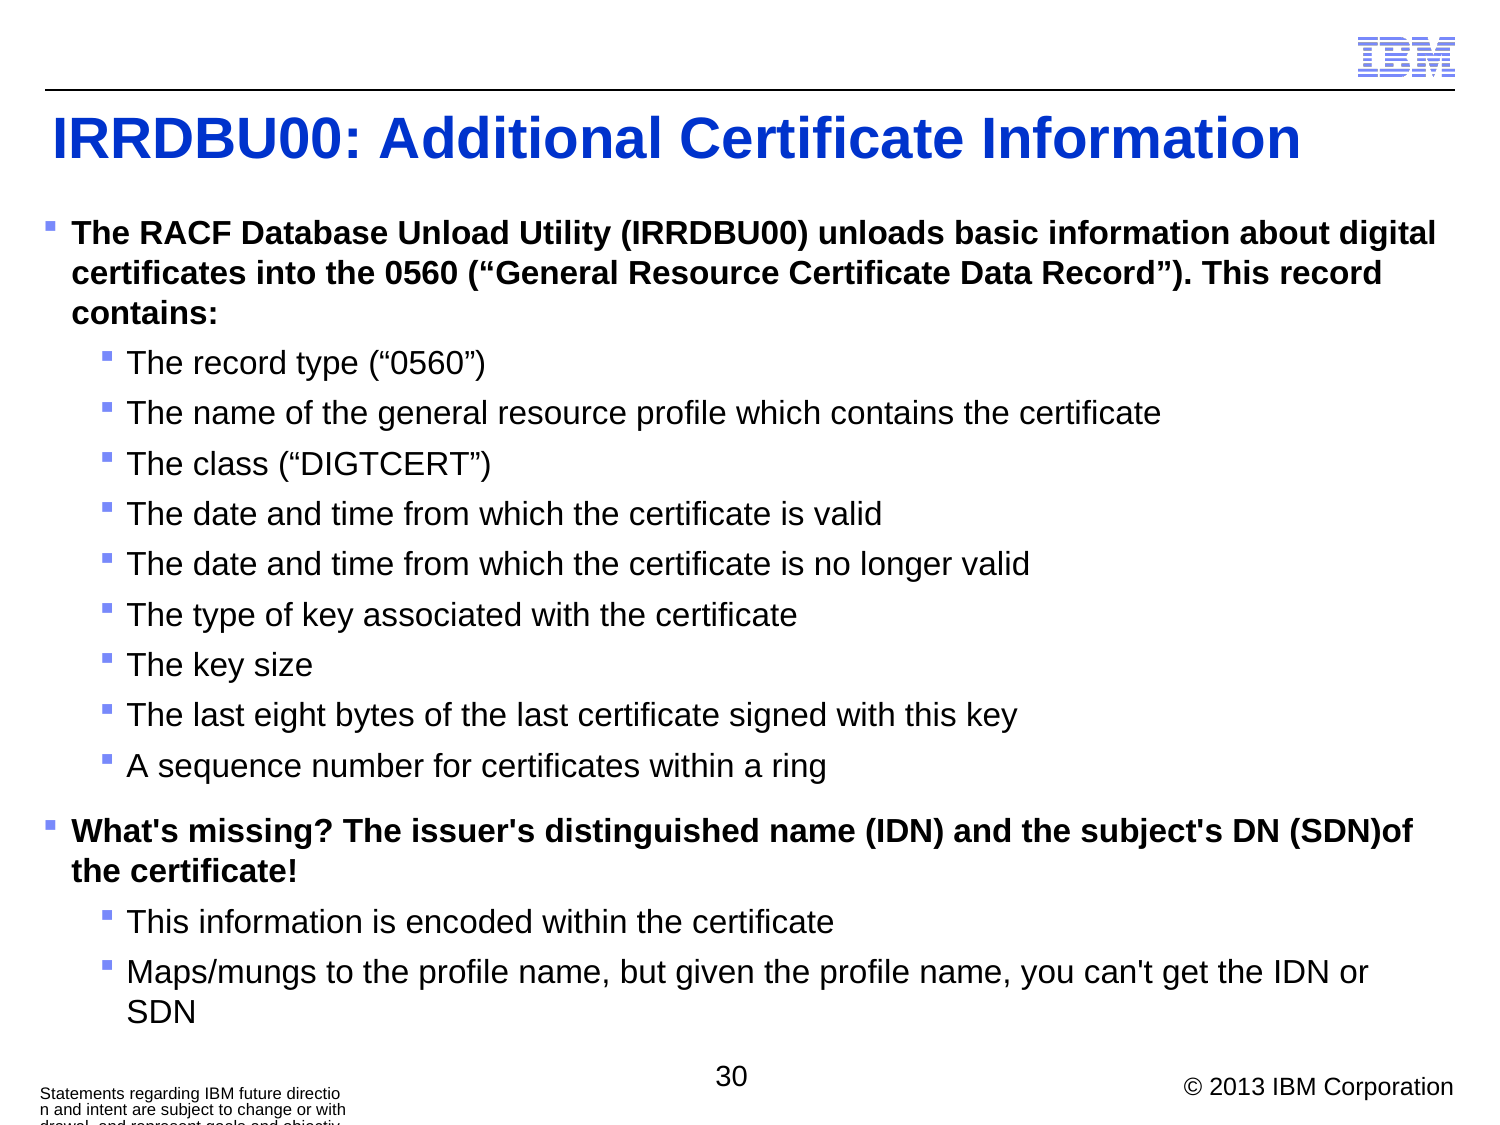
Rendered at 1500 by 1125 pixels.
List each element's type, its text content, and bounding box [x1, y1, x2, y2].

picture [1358, 37, 1455, 75]
title IRRDBU00: Additional Certificate Information [37, 75, 1463, 196]
list The RACF Database Unload Utility (IRRDBU00) unloads basic information about digital certificates into the 0560 (“General Resource Certificate Data Record”). This record contains: The record type (“0560”) The name of the general resource profile which contains the certificate The class (“DIGTCERT”) The date and time from which the certificate is valid The date and time from which the certificate is no longer valid The type of key associated with the certificate The key size The last eight bytes of the last certificate signed with this key A sequence number for certificates within a ring What's missing? The issuer's distinguished name (IDN) and the subject's DN (SDN)of the certificate! This information is encoded within the certificate Maps/mungs to the profile name, but given the profile name, you can't get the IDN or SDN [28, 203, 1462, 1082]
